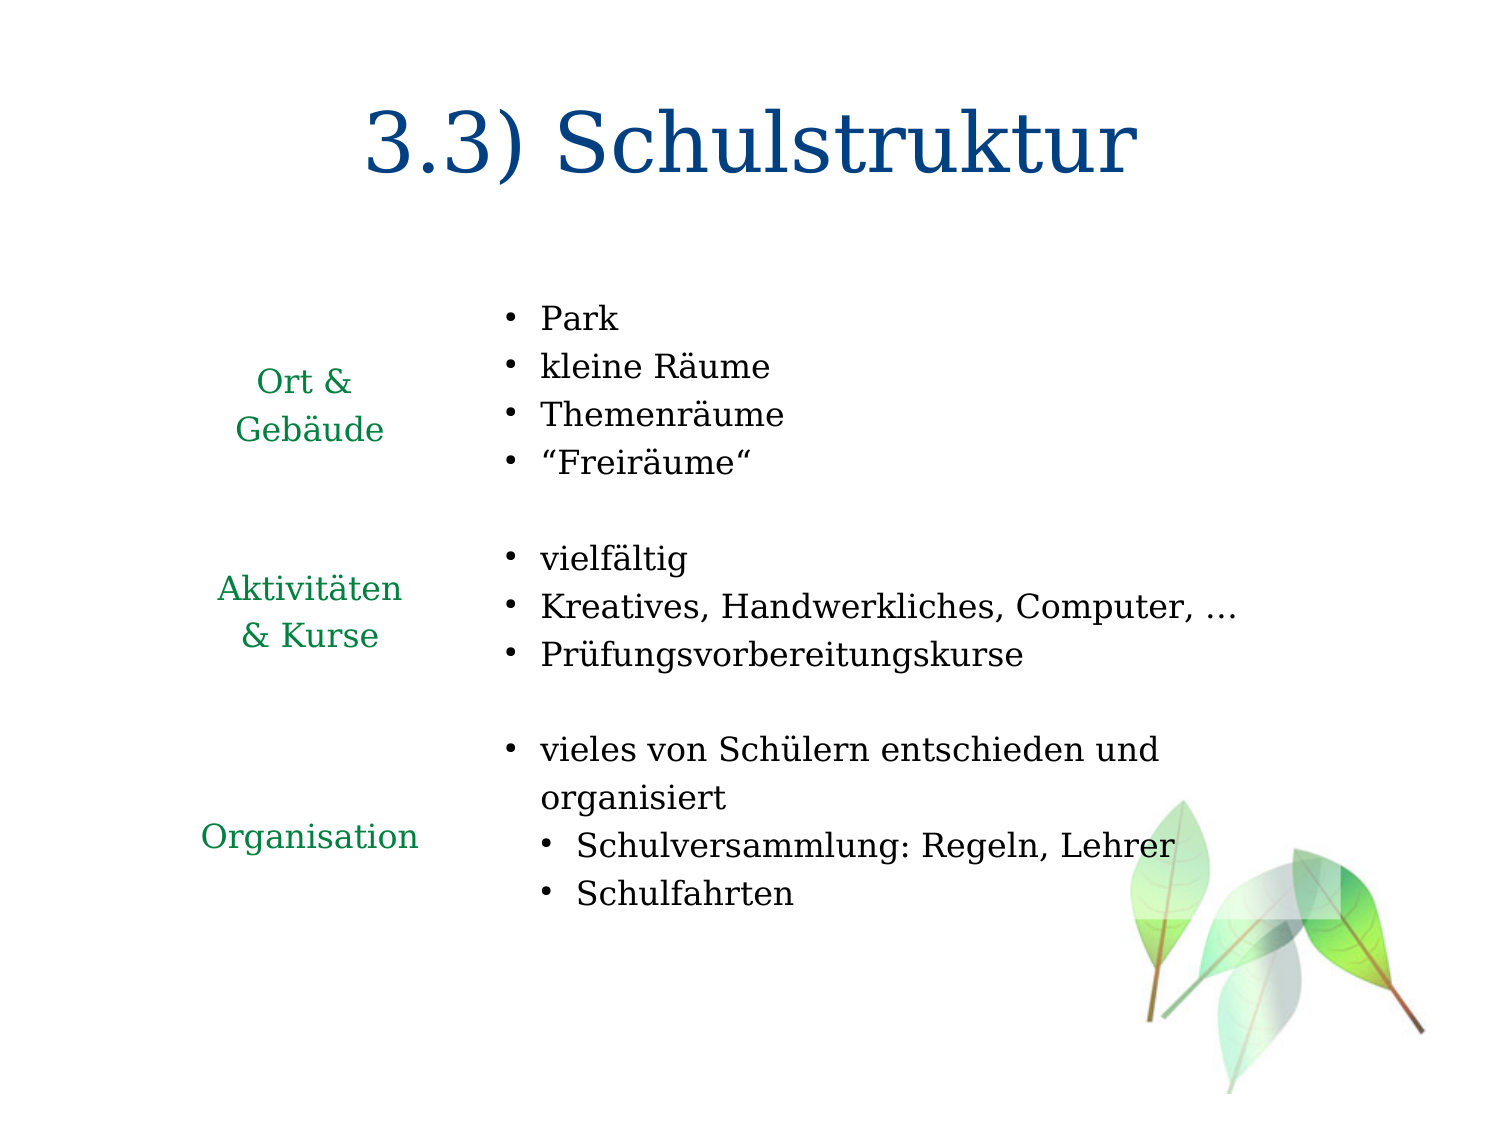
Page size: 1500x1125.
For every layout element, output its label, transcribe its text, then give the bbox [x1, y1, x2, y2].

text_box Ort & Gebäude [135, 344, 485, 448]
text_box Park kleine Räume Themenräume “Freiräume“ vielfältig Kreatives, Handwerkliches, Computer, … Prüfungsvorbereitungskurse vieles von Schülern entschieden und organisiert Schulversammlung: Regeln, Lehrer Schulfahrten [454, 242, 1341, 920]
text_box Organisation [135, 799, 485, 855]
title 3.3) Schulstruktur [75, 45, 1426, 233]
picture [1130, 799, 1426, 1094]
text_box Aktivitäten & Kurse [135, 551, 485, 655]
